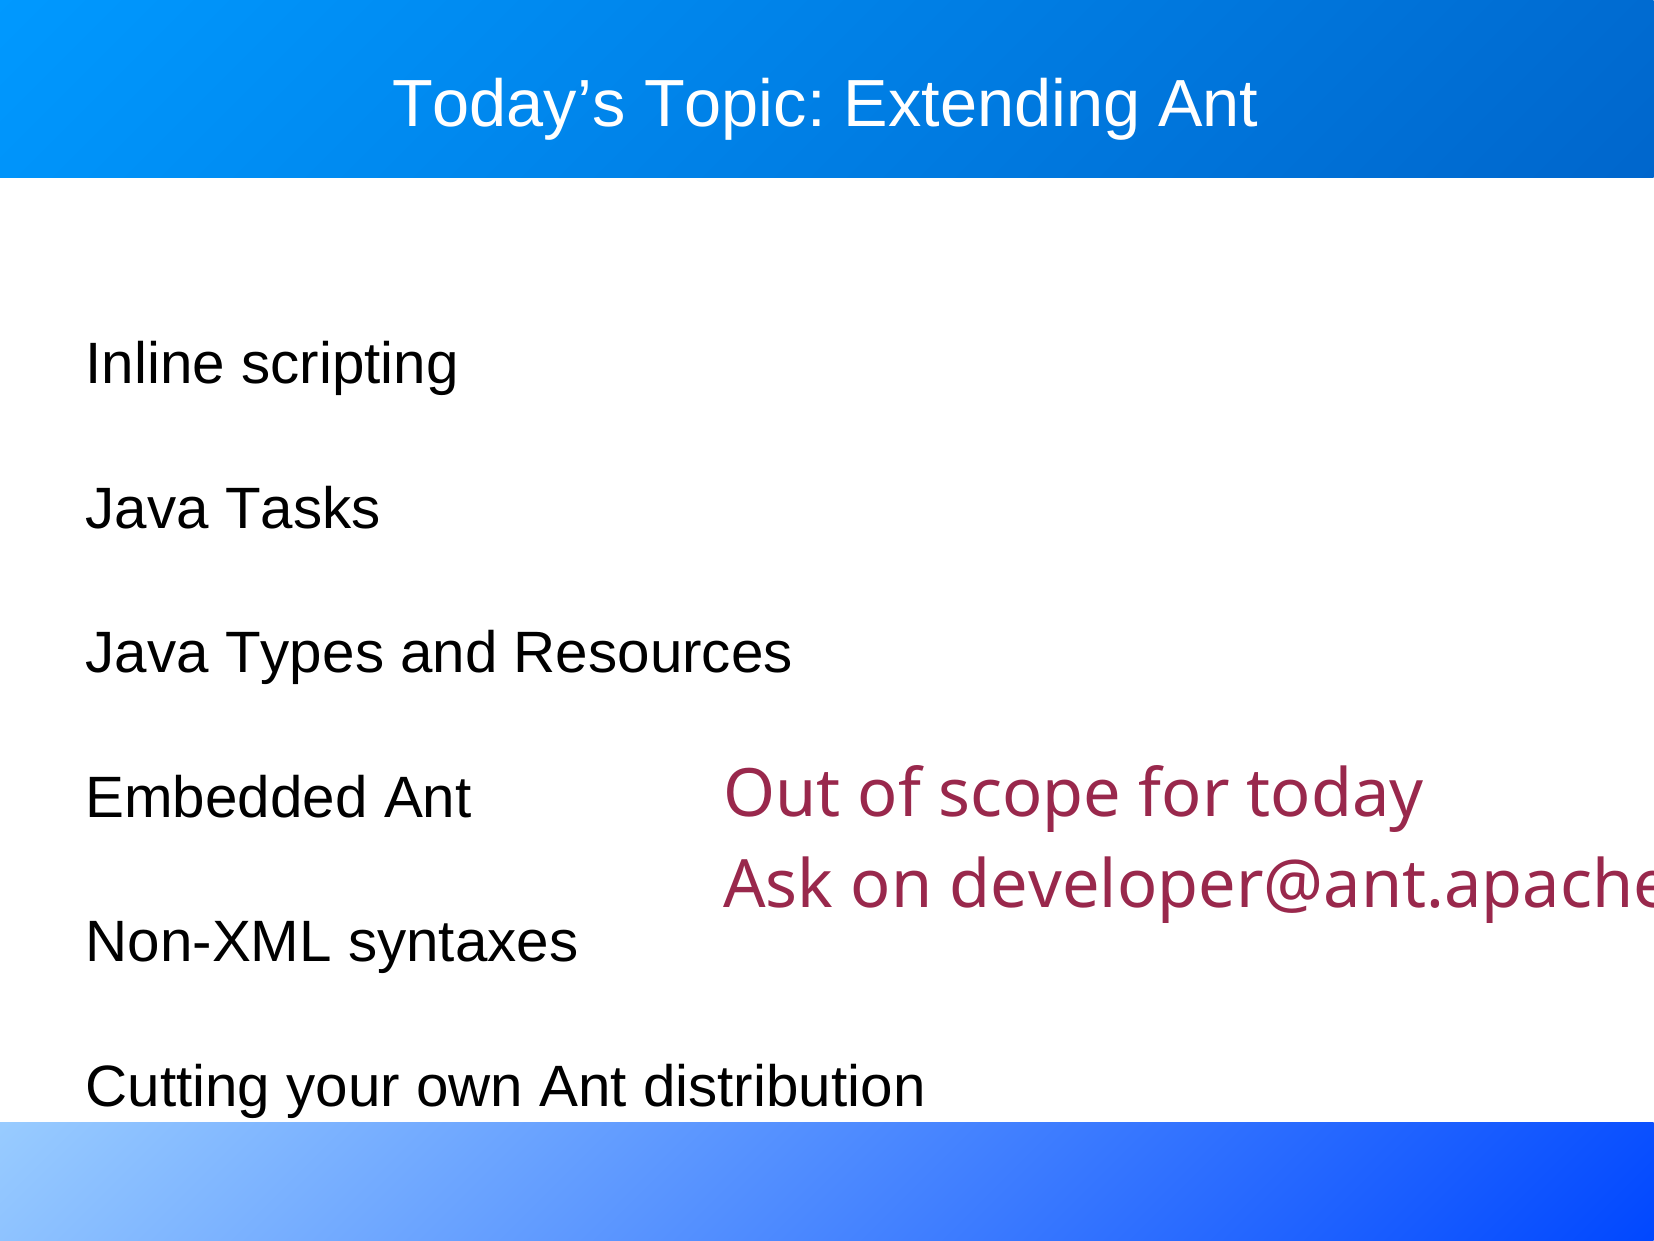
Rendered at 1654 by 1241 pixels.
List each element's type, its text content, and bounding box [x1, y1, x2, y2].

list Inline scripting Java Tasks Java Types and Resources Embedded Ant Non-XML syntaxes Cutting your own Ant distribution [60, 265, 1506, 1052]
text_box Out of scope for today Ask on developer@ant.apache.org [708, 738, 1638, 975]
title Today’s Topic: Extending Ant [162, 59, 1489, 148]
